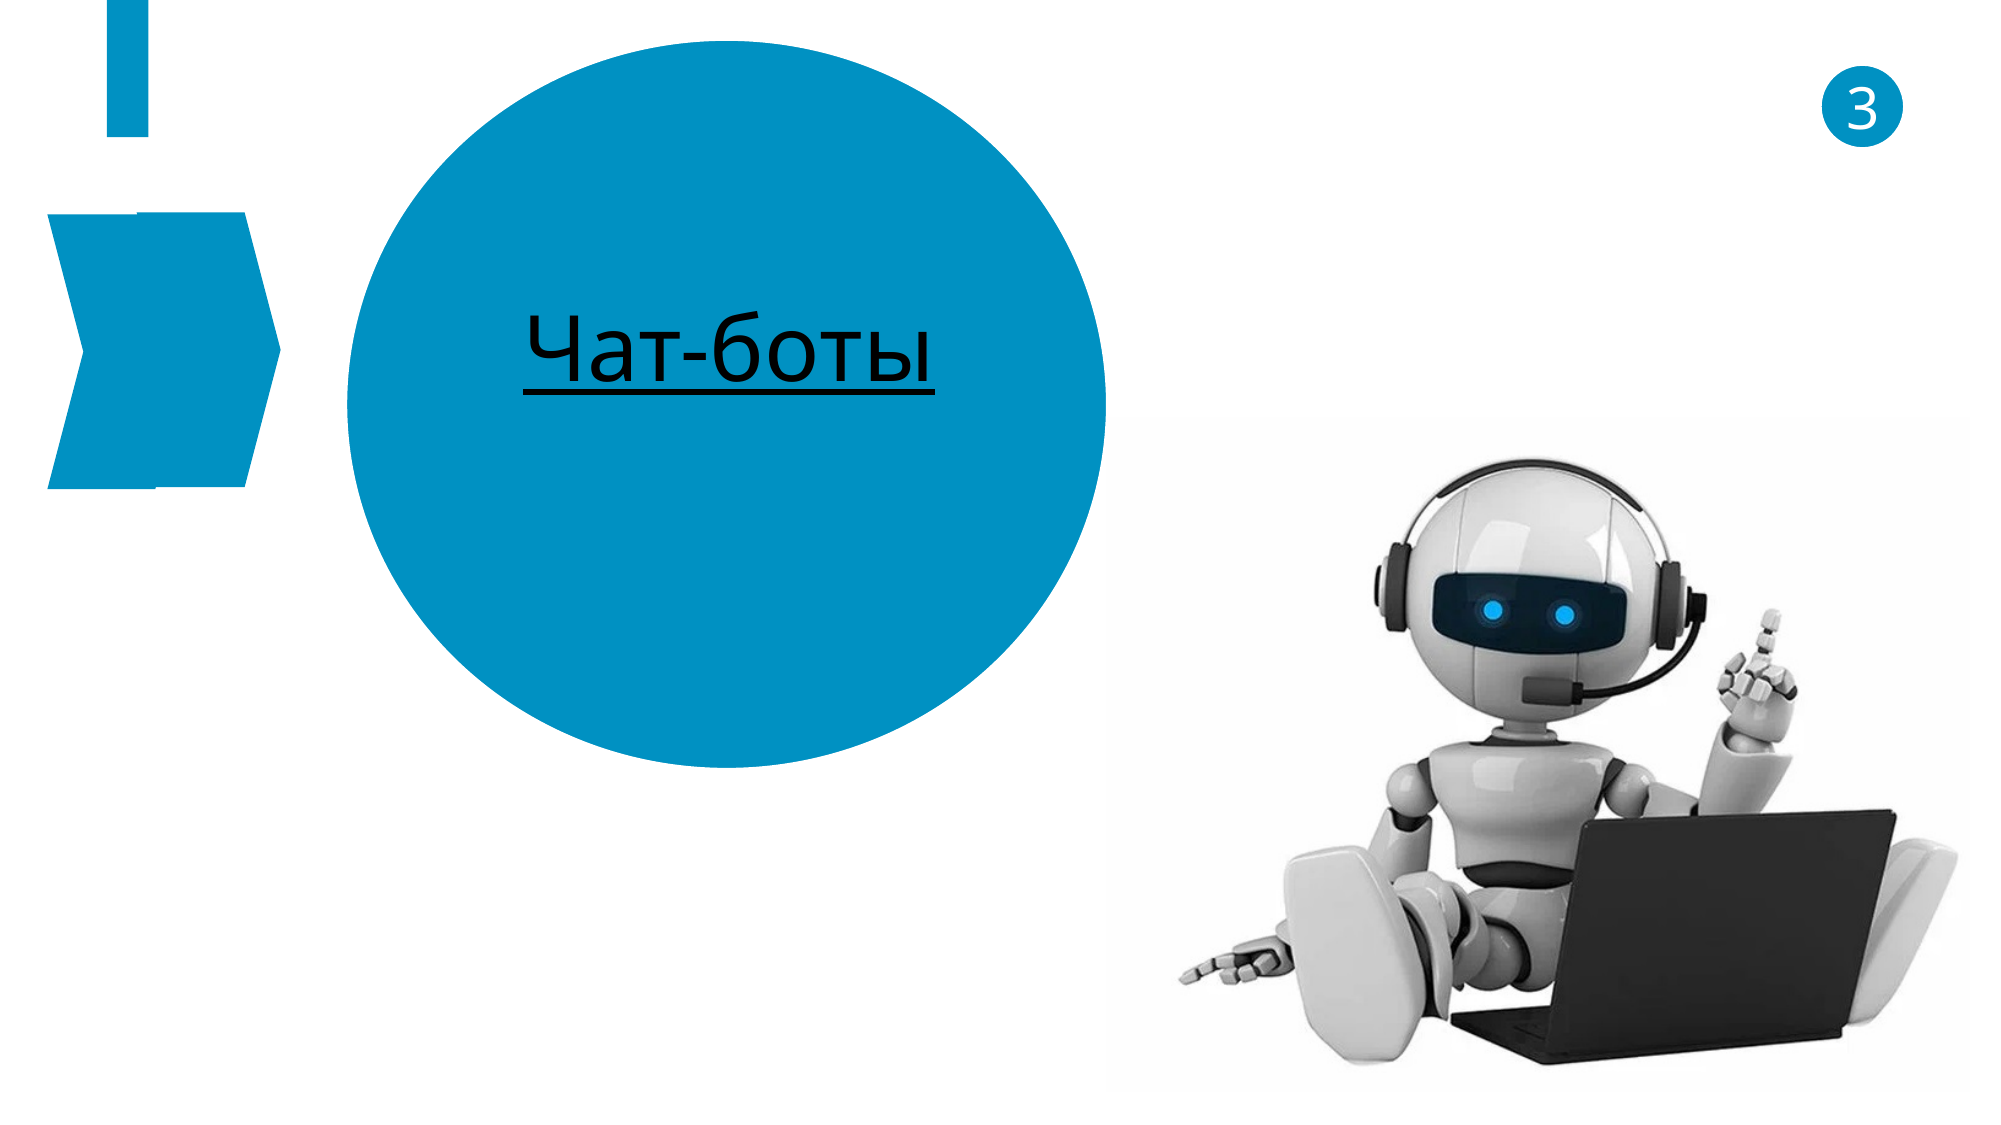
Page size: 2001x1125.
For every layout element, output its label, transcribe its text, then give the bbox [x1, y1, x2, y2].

picture [1106, 417, 1970, 1092]
text_box [47, 212, 281, 490]
text_box [346, 39, 1107, 769]
text_box [106, 0, 149, 138]
text_box Чат-боты [385, 282, 1073, 408]
text_box 3 [1819, 63, 1906, 150]
